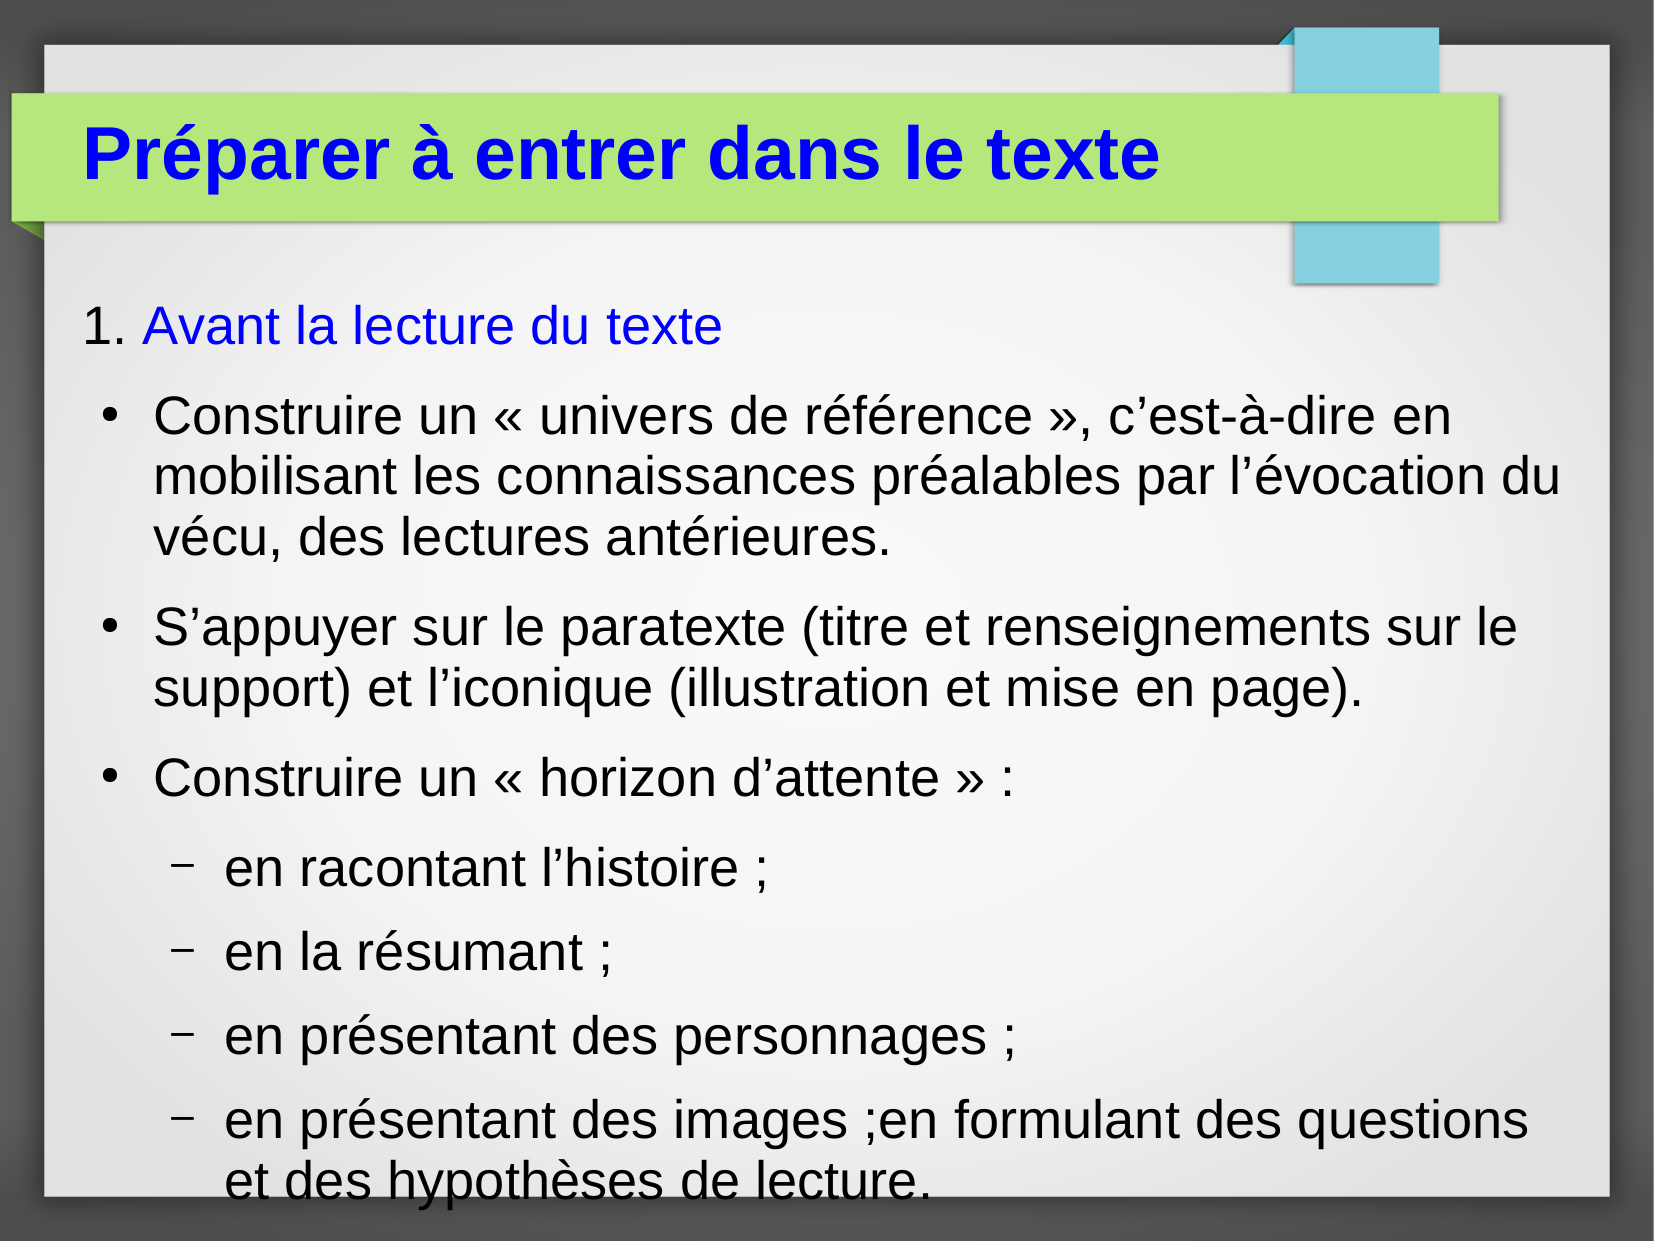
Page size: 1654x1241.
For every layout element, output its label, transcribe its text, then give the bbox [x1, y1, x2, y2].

picture [0, 0, 1654, 1241]
title Préparer à entrer dans le texte [82, 94, 1264, 213]
list 1. Avant la lecture du texte Construire un « univers de référence », c’est-à-dire en mobilisant les connaissances préalables par l’évocation du vécu, des lectures antérieures. S’appuyer sur le paratexte (titre et renseignements sur le support) et l’iconique (illustration et mise en page). Construire un « horizon d’attente » : en racontant l’histoire ; en la résumant ; en présentant des personnages ; en présentant des images ;en formulant des questions et des hypothèses de lecture. [82, 295, 1571, 1015]
